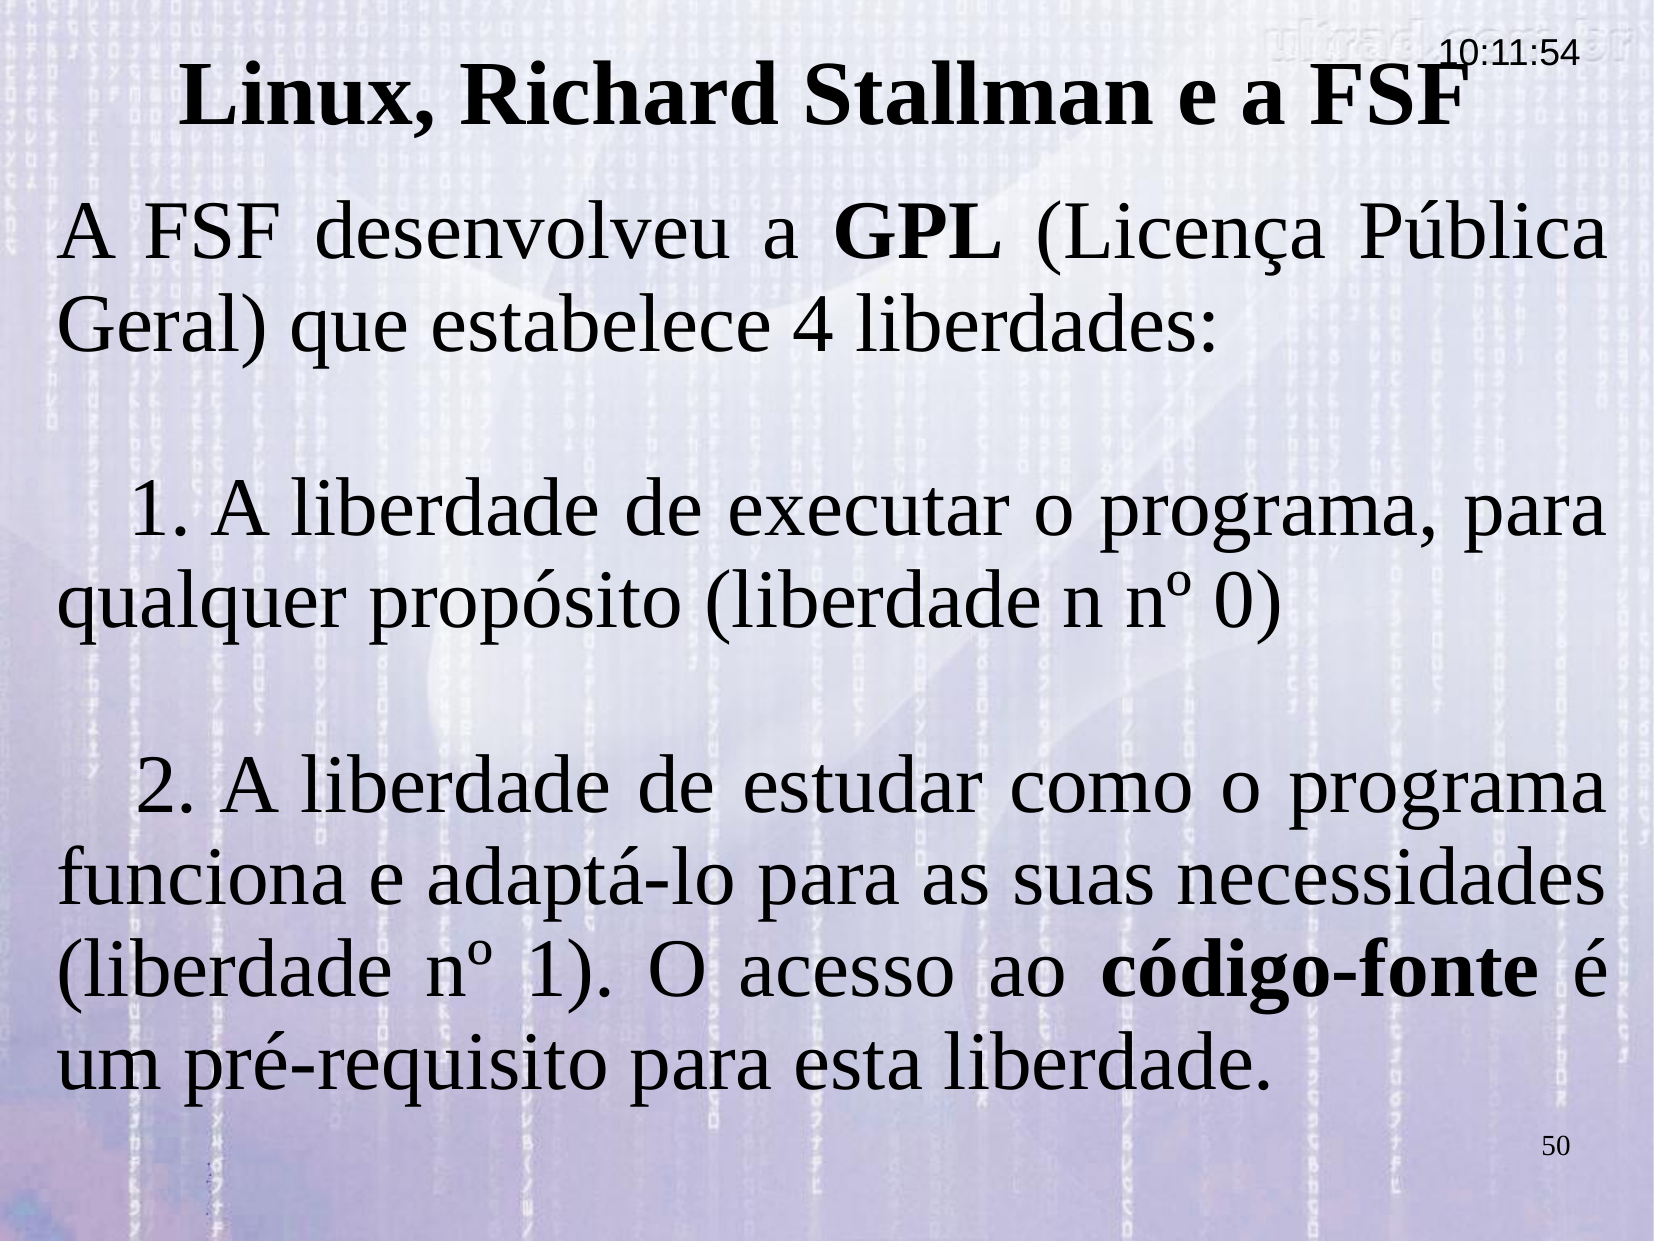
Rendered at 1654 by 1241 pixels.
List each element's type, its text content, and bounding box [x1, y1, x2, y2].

text_box 10:53:40 [1423, 23, 1631, 94]
picture [0, 0, 1654, 1241]
text_box Linux, Richard Stallman e a FSF [29, 35, 1625, 171]
text_box A FSF desenvolveu a GPL (Licença Pública Geral) que estabelece 4 liberdades: 1. A liberdade de executar o programa, para qualquer propósito (liberdade n nº 0) 2. A liberdade de estudar como o programa funciona e adaptá-lo para as suas necessidades (liberdade nº 1). O acesso ao código-fonte é um pré-requisito para esta liberdade. [41, 177, 1625, 1214]
